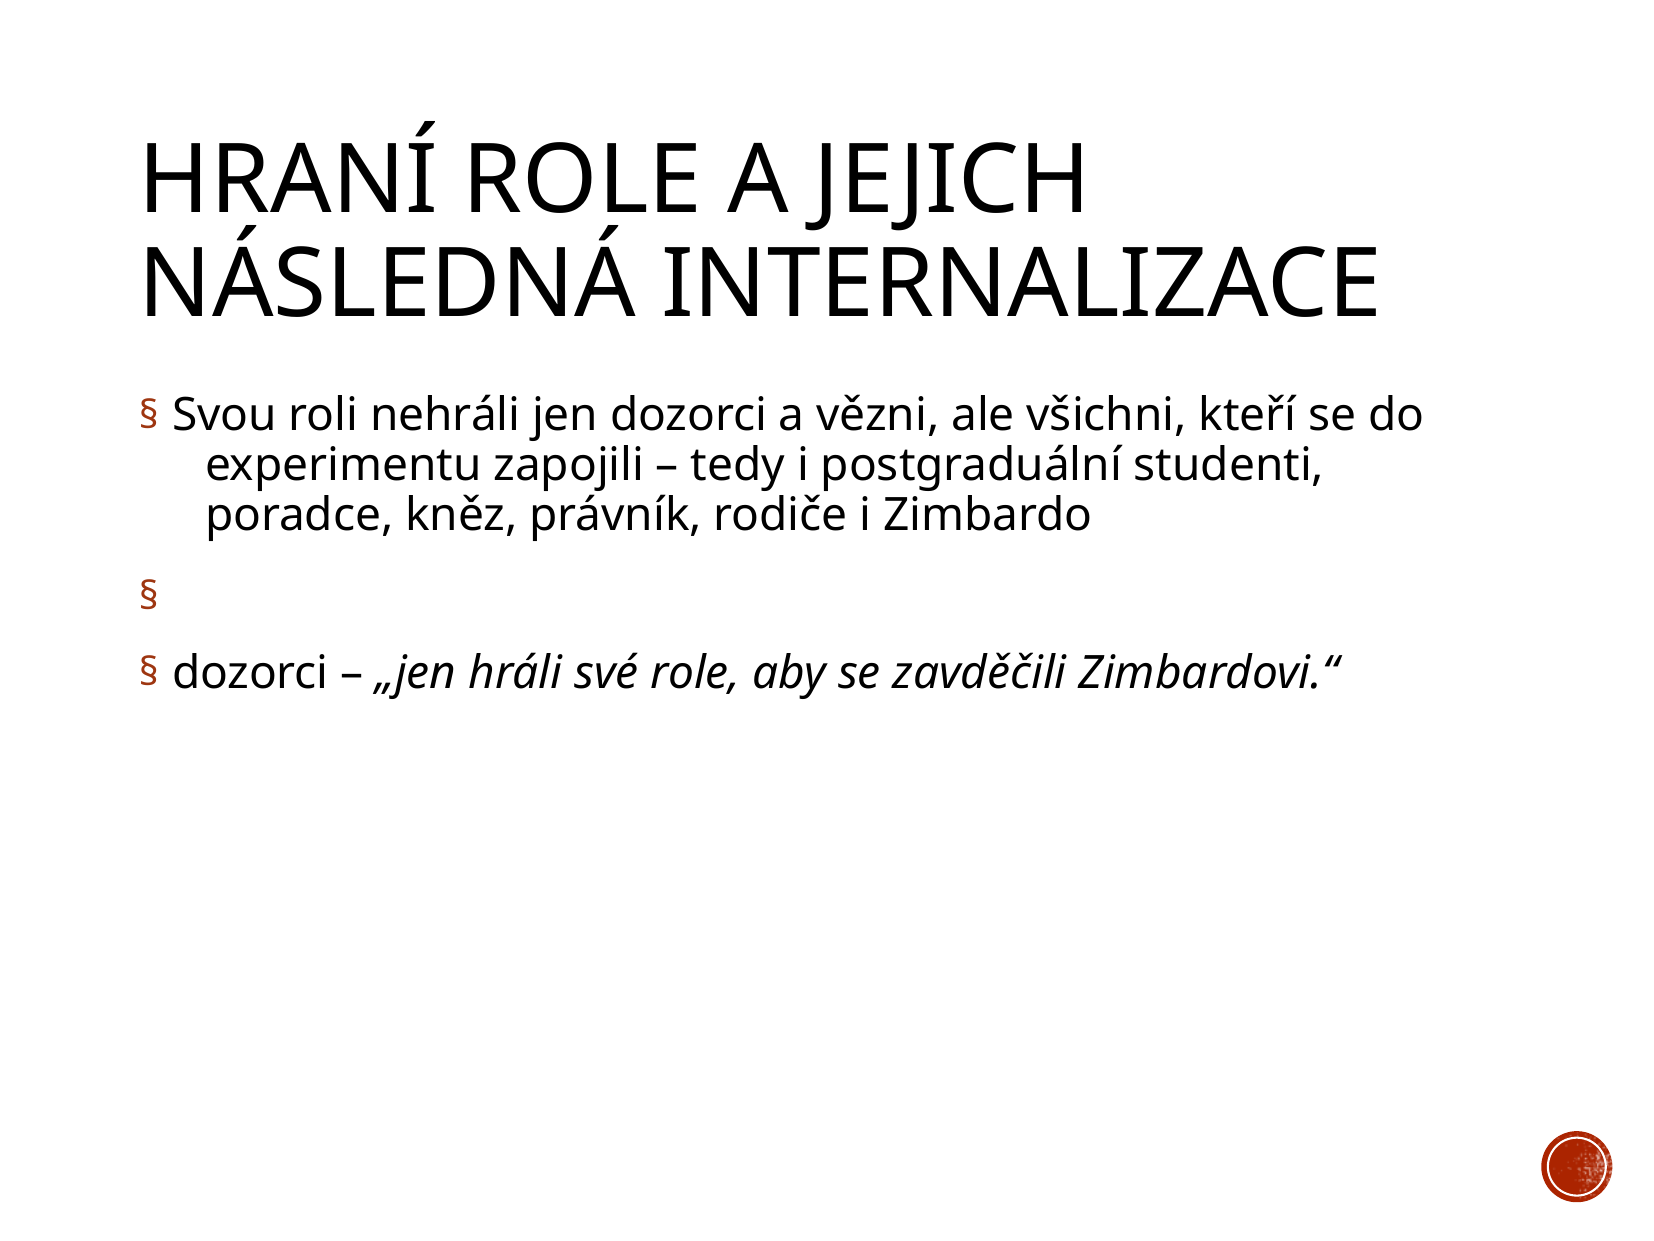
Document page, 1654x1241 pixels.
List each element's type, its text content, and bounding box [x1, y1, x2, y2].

list Svou roli nehráli jen dozorci a vězni, ale všichni, kteří se do experimentu zapojili – tedy i postgraduální studenti, poradce, kněz, právník, rodiče i Zimbardo dozorci – „jen hráli své role, aby se zavděčili Zimbardovi.“ [124, 383, 1530, 1117]
title Hraní role a jejich následná internalizace [124, 87, 1530, 379]
